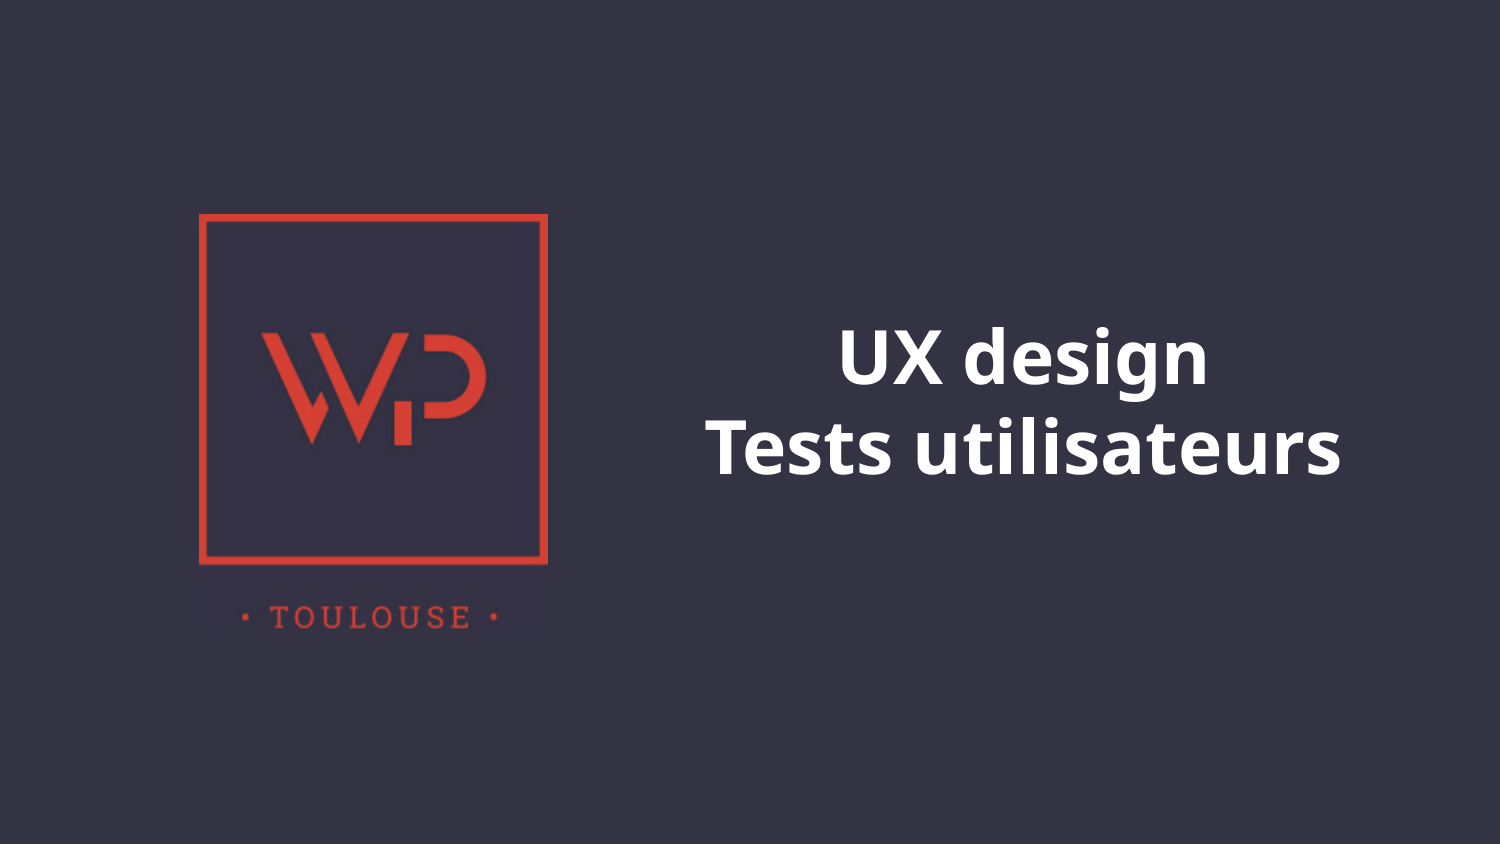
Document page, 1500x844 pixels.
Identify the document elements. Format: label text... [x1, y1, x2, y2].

title UX design Tests utilisateurs [548, 299, 1500, 505]
picture [199, 214, 548, 630]
